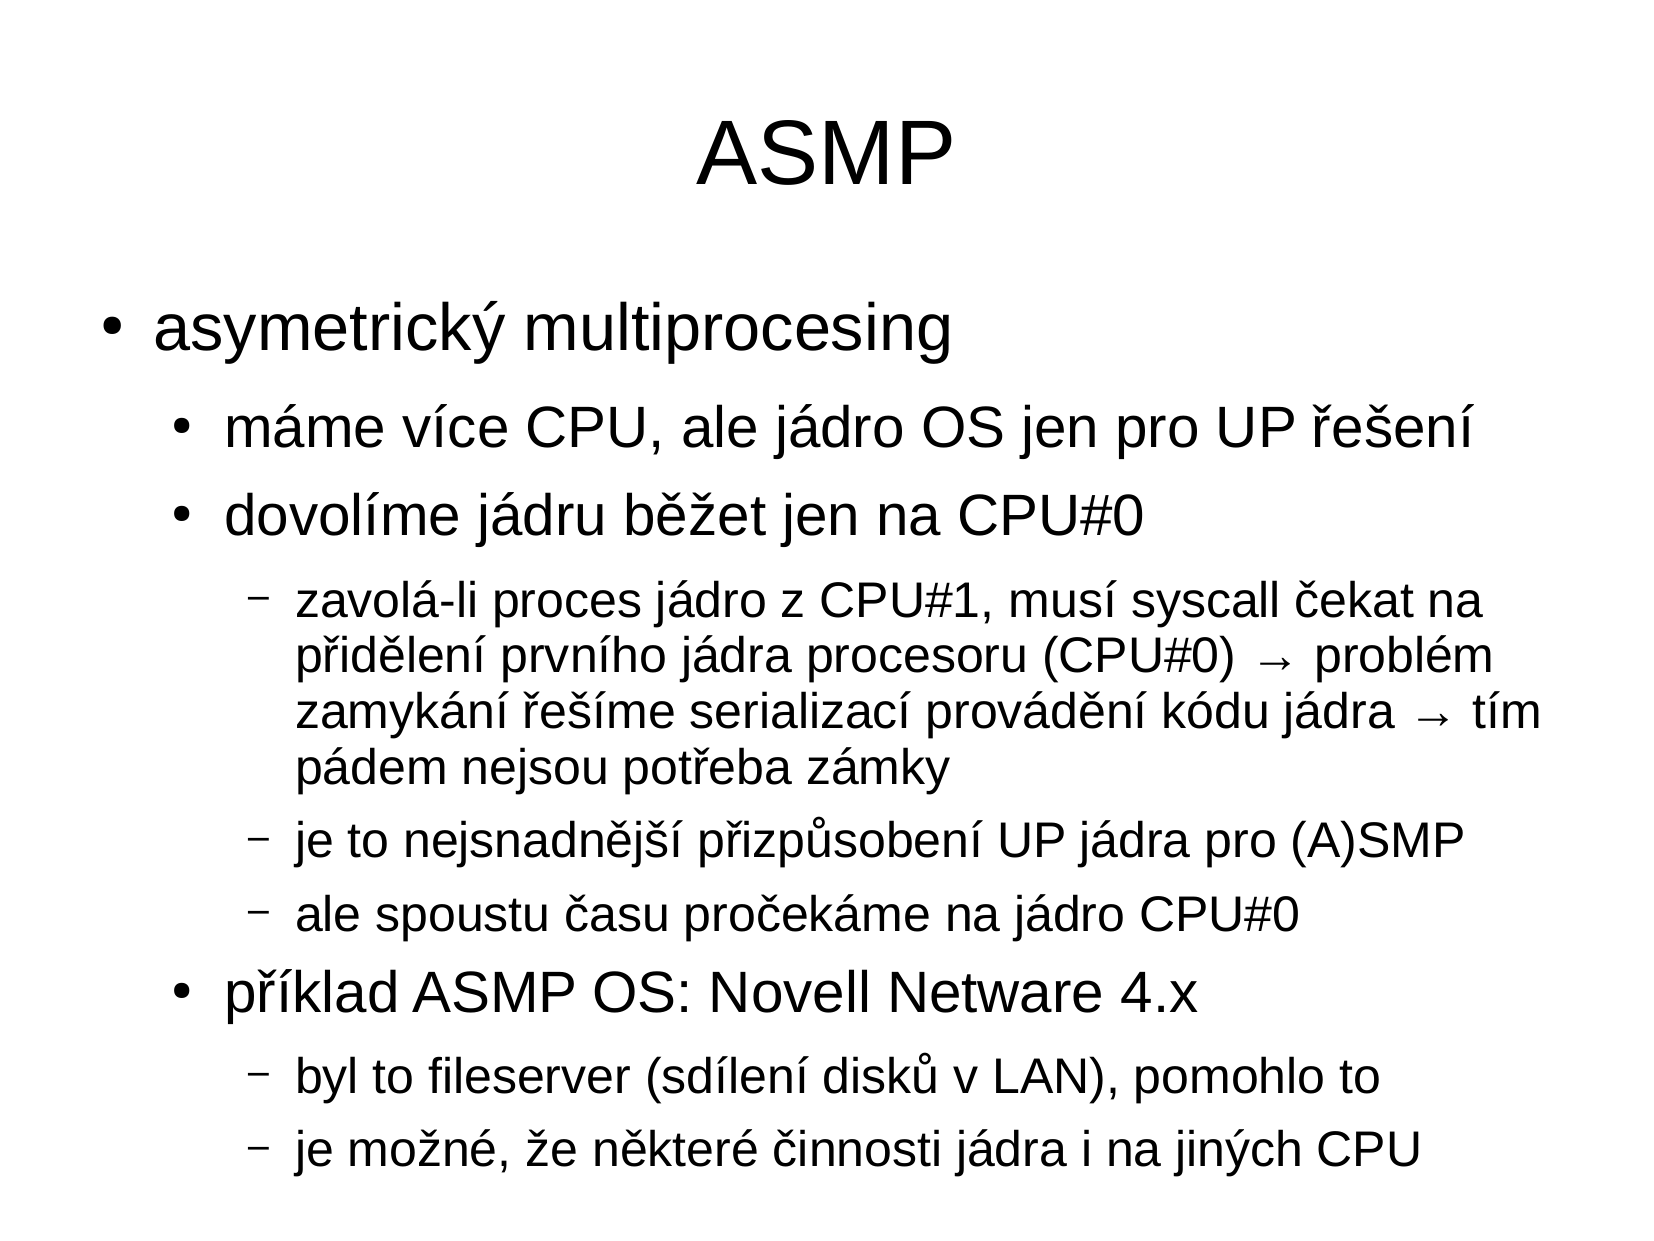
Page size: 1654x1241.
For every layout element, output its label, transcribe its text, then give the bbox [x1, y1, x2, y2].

list asymetrický multiprocesing máme více CPU, ale jádro OS jen pro UP řešení dovolíme jádru běžet jen na CPU#0 zavolá-li proces jádro z CPU#1, musí syscall čekat na přidělení prvního jádra procesoru (CPU#0) → problém zamykání řešíme serializací provádění kódu jádra → tím pádem nejsou potřeba zámky je to nejsnadnější přizpůsobení UP jádra pro (A)SMP ale spoustu času pročekáme na jádro CPU#0 příklad ASMP OS: Novell Netware 4.x byl to fileserver (sdílení disků v LAN), pomohlo to je možné, že některé činnosti jádra i na jiných CPU [82, 290, 1571, 1178]
title ASMP [82, 49, 1571, 257]
